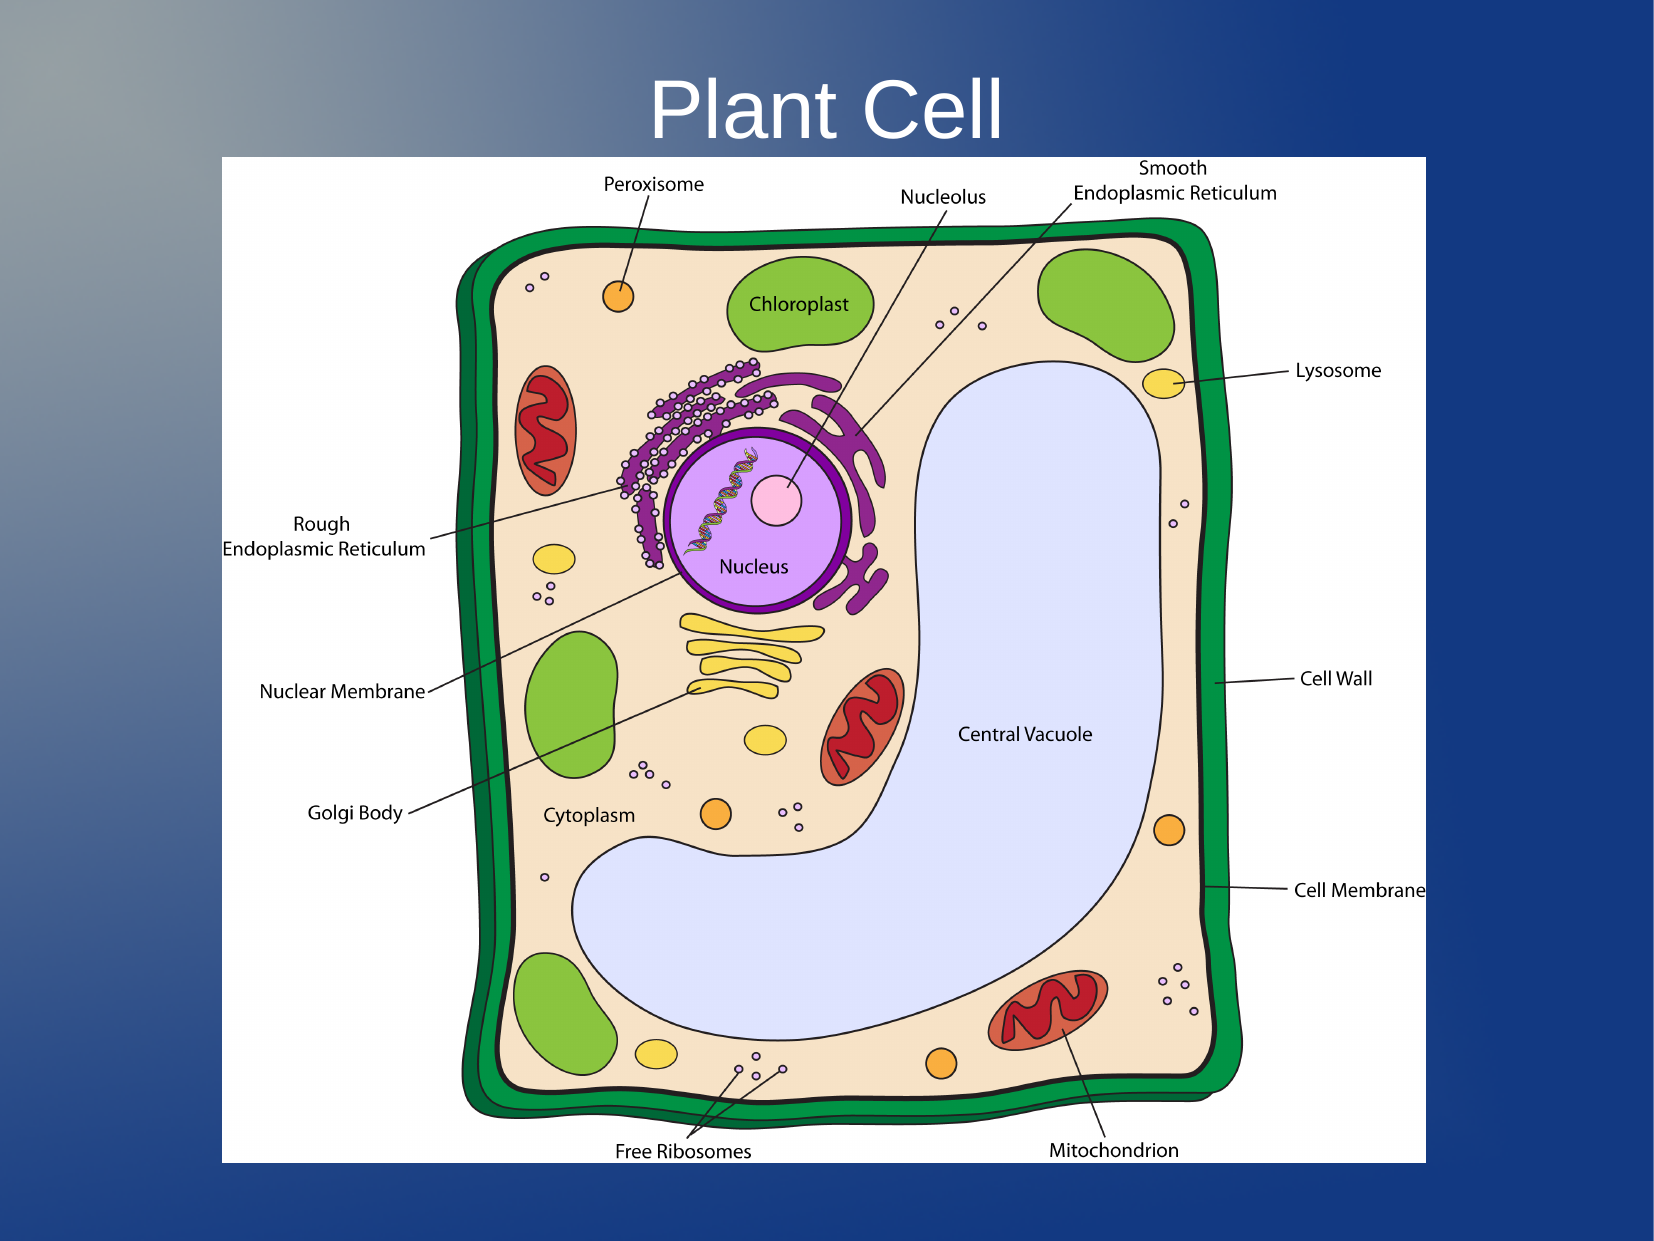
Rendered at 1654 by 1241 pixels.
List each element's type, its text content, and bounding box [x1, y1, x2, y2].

title Plant Cell [82, 31, 1571, 188]
picture [0, 0, 1654, 1241]
